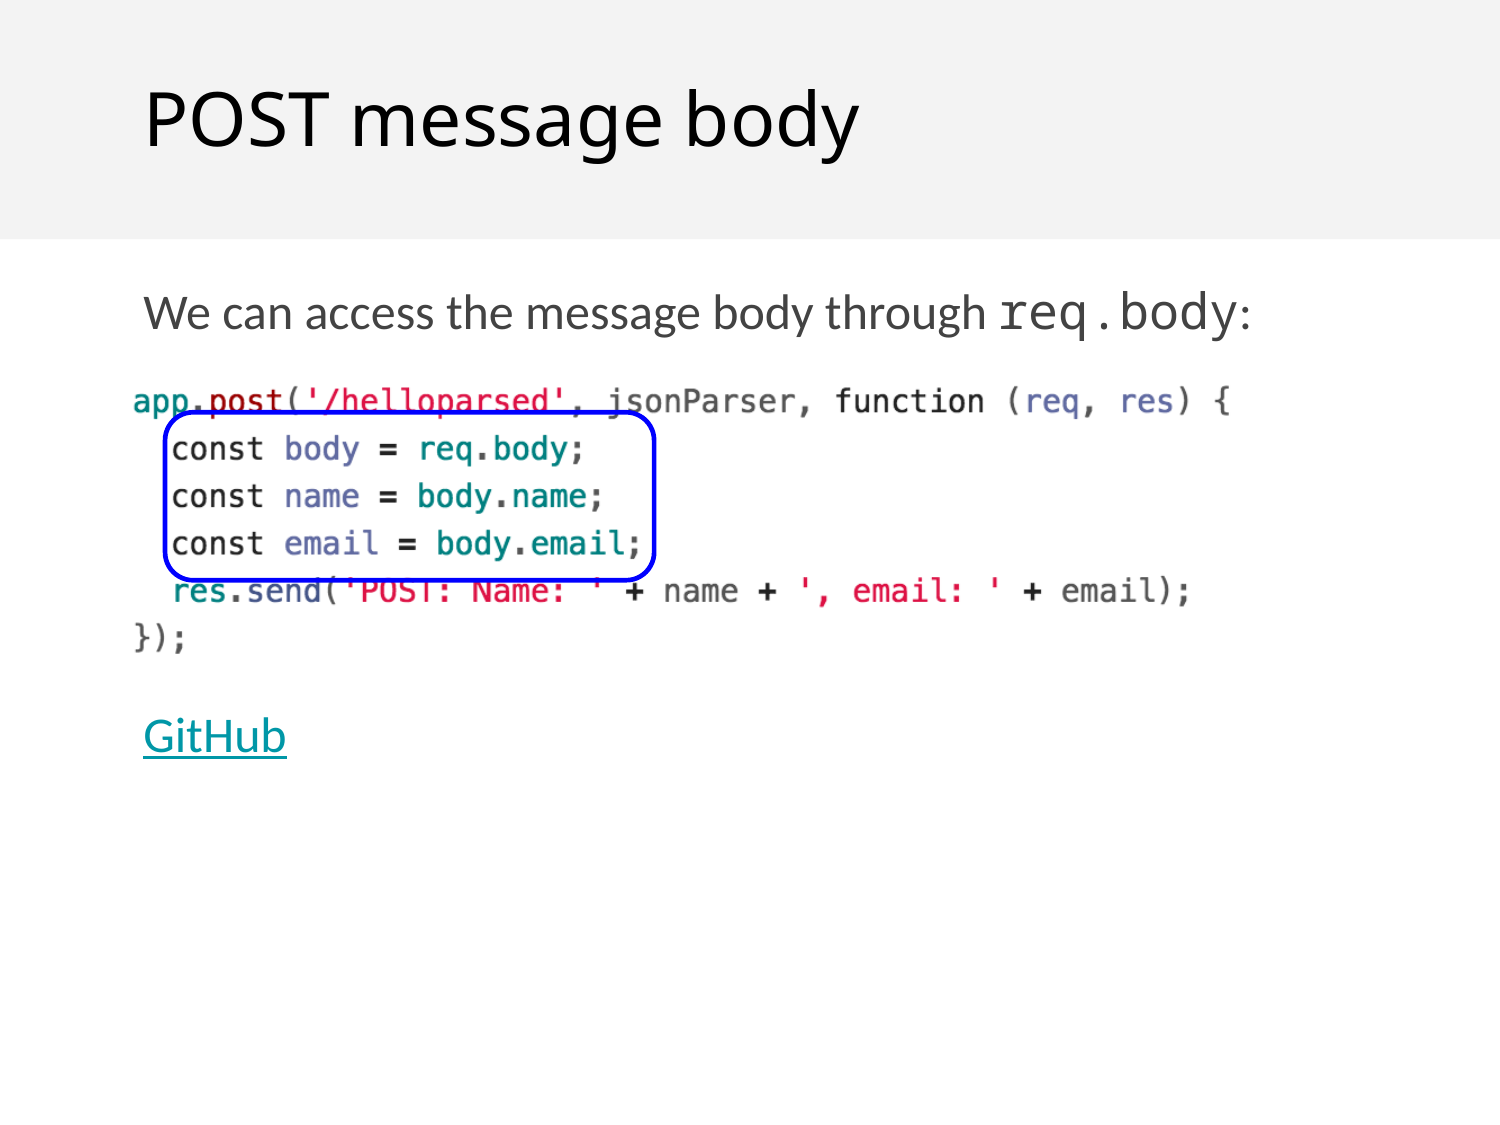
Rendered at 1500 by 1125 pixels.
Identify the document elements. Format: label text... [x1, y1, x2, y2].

title POST message body [128, 56, 1372, 183]
text_box GitHub [128, 687, 1332, 829]
picture [128, 374, 1266, 687]
list We can access the message body through req.body: [128, 255, 1372, 339]
